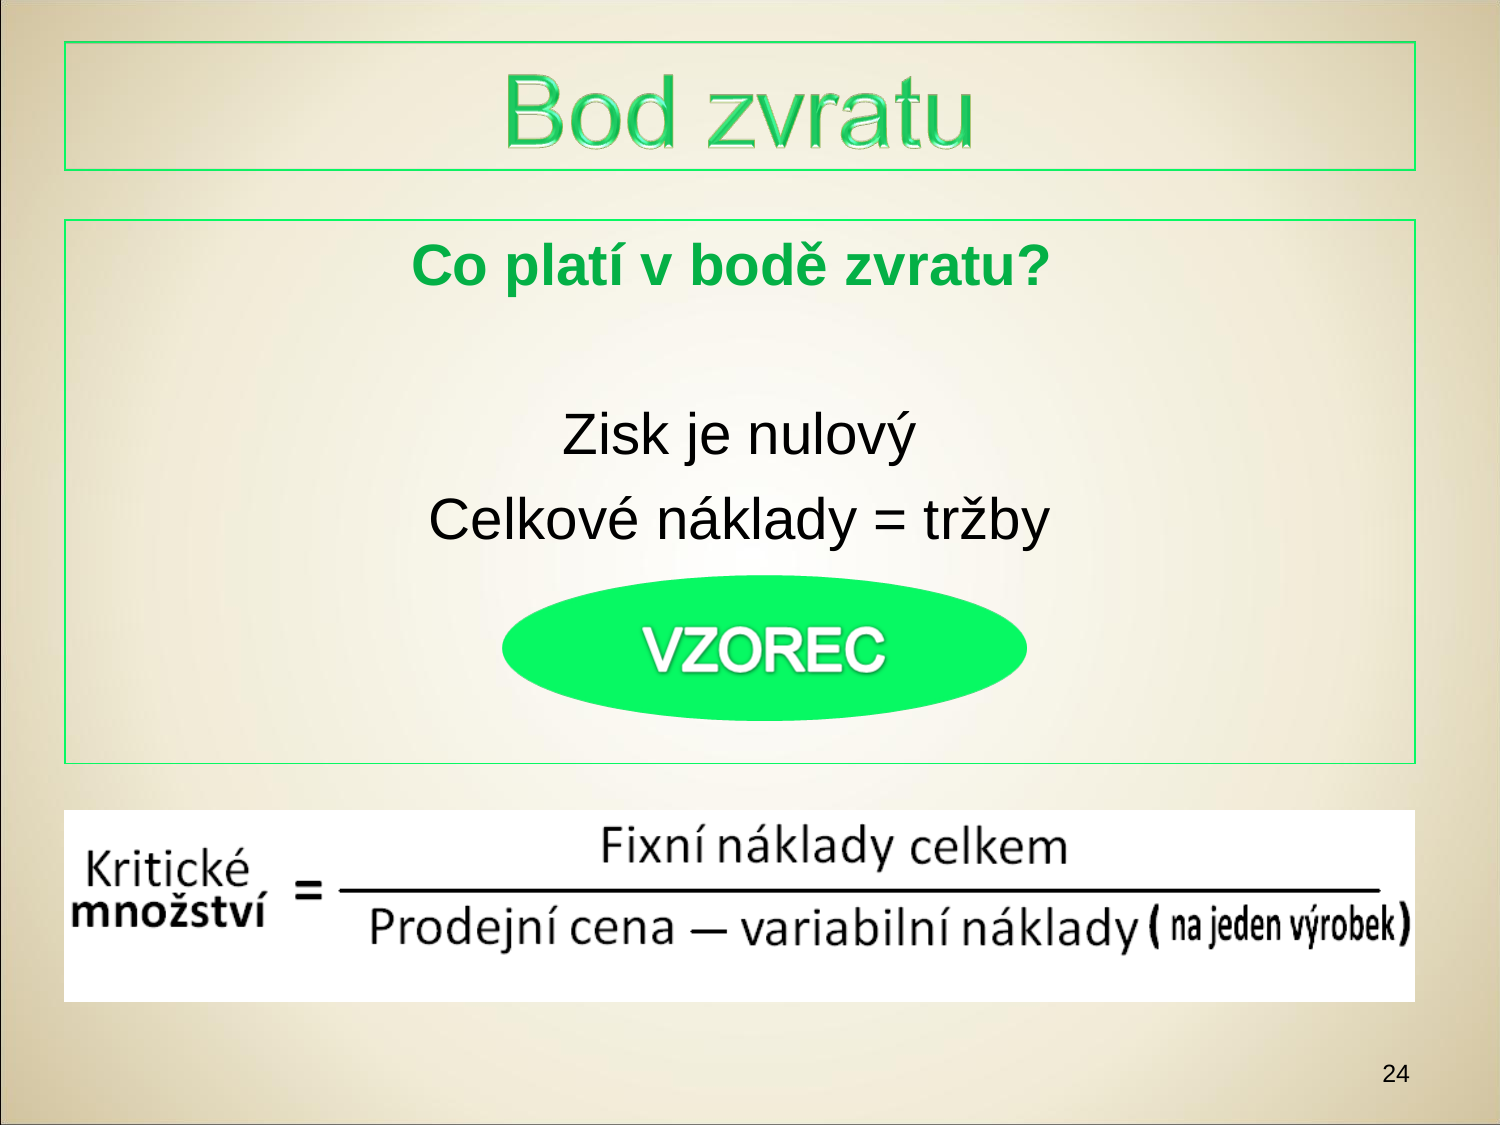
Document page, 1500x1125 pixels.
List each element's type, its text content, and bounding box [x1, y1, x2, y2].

list Co platí v bodě zvratu? Zisk je nulový Celkové náklady = tržby [64, 219, 1415, 764]
picture [0, 0, 1500, 1125]
text_box [63, 16, 1417, 177]
text_box <číslo> [1074, 1042, 1426, 1103]
